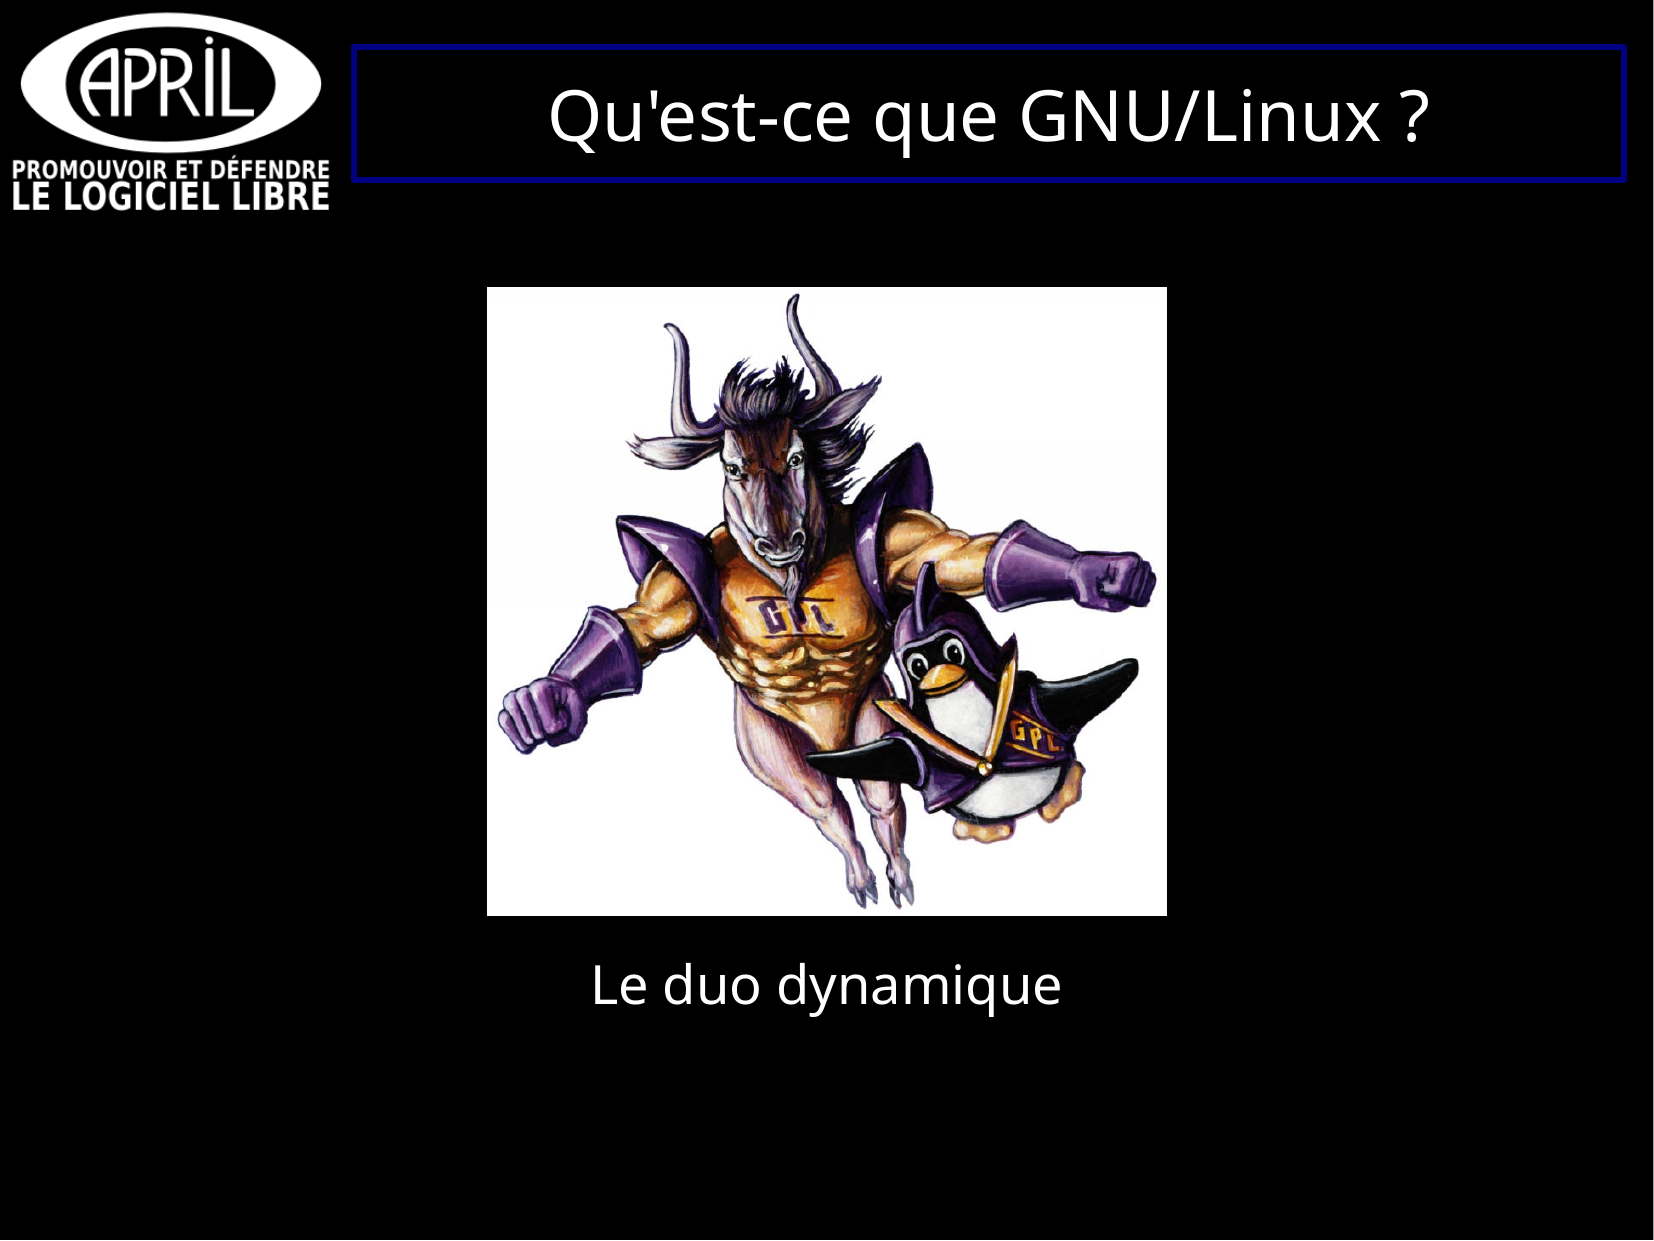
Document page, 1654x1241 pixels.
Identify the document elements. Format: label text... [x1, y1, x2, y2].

picture [8, 7, 333, 237]
title Qu'est-ce que GNU/Linux ? [354, 47, 1625, 181]
text_box Le duo dynamique [358, 938, 1296, 1040]
picture [487, 287, 1167, 916]
